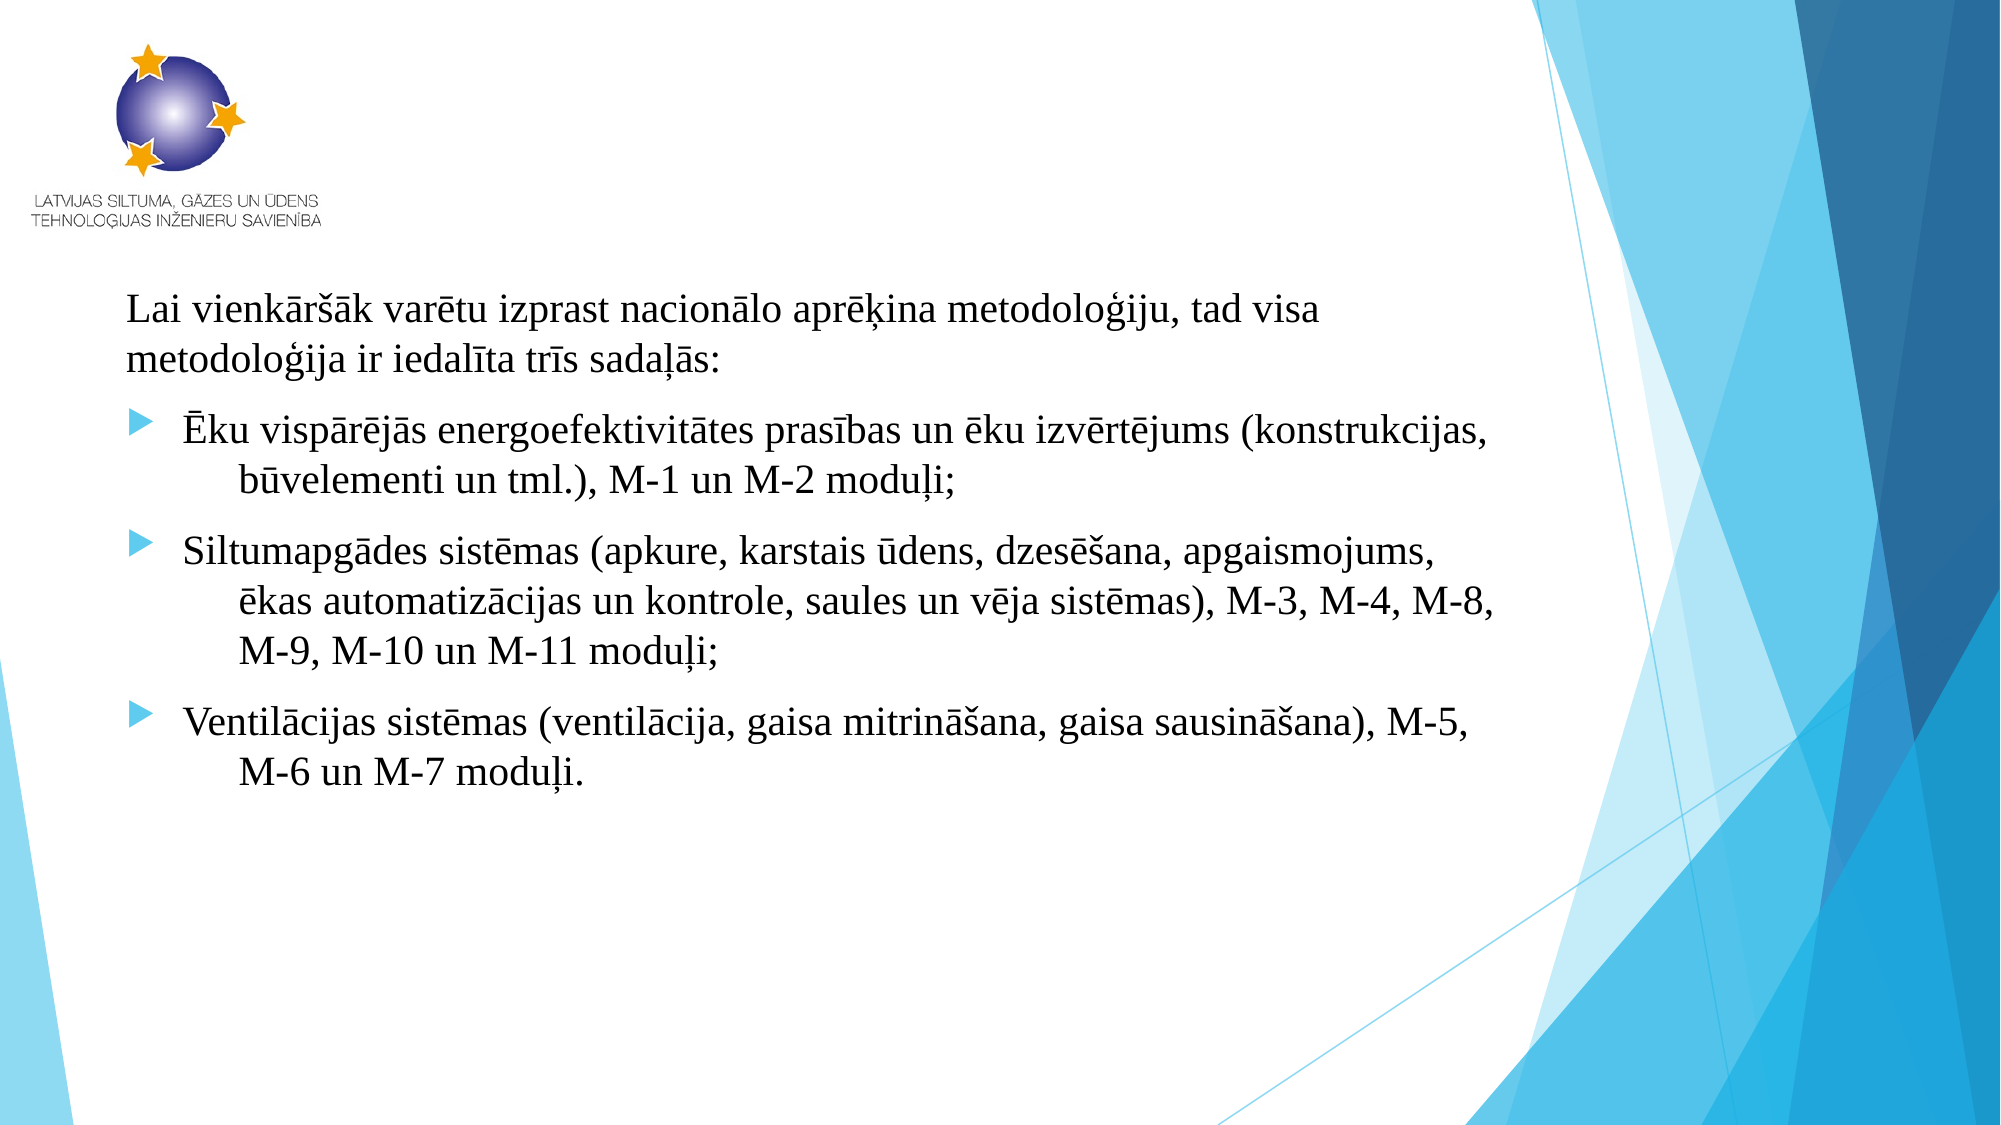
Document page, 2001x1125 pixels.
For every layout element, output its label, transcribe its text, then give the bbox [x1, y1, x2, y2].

list Lai vienkāršāk varētu izprast nacionālo aprēķina metodoloģiju, tad visa metodoloģija ir iedalīta trīs sadaļās: Ēku vispārējās energoefektivitātes prasības un ēku izvērtējums (konstrukcijas, būvelementi un tml.), M-1 un M-2 moduļi; Siltumapgādes sistēmas (apkure, karstais ūdens, dzesēšana, apgaismojums, ēkas automatizācijas un kontrole, saules un vēja sistēmas), M-3, M-4, M-8, M-9, M-10 un M-11 moduļi; Ventilācijas sistēmas (ventilācija, gaisa mitrināšana, gaisa sausināšana), M-5, M-6 un M-7 moduļi. [111, 272, 1522, 992]
picture [31, 39, 321, 229]
